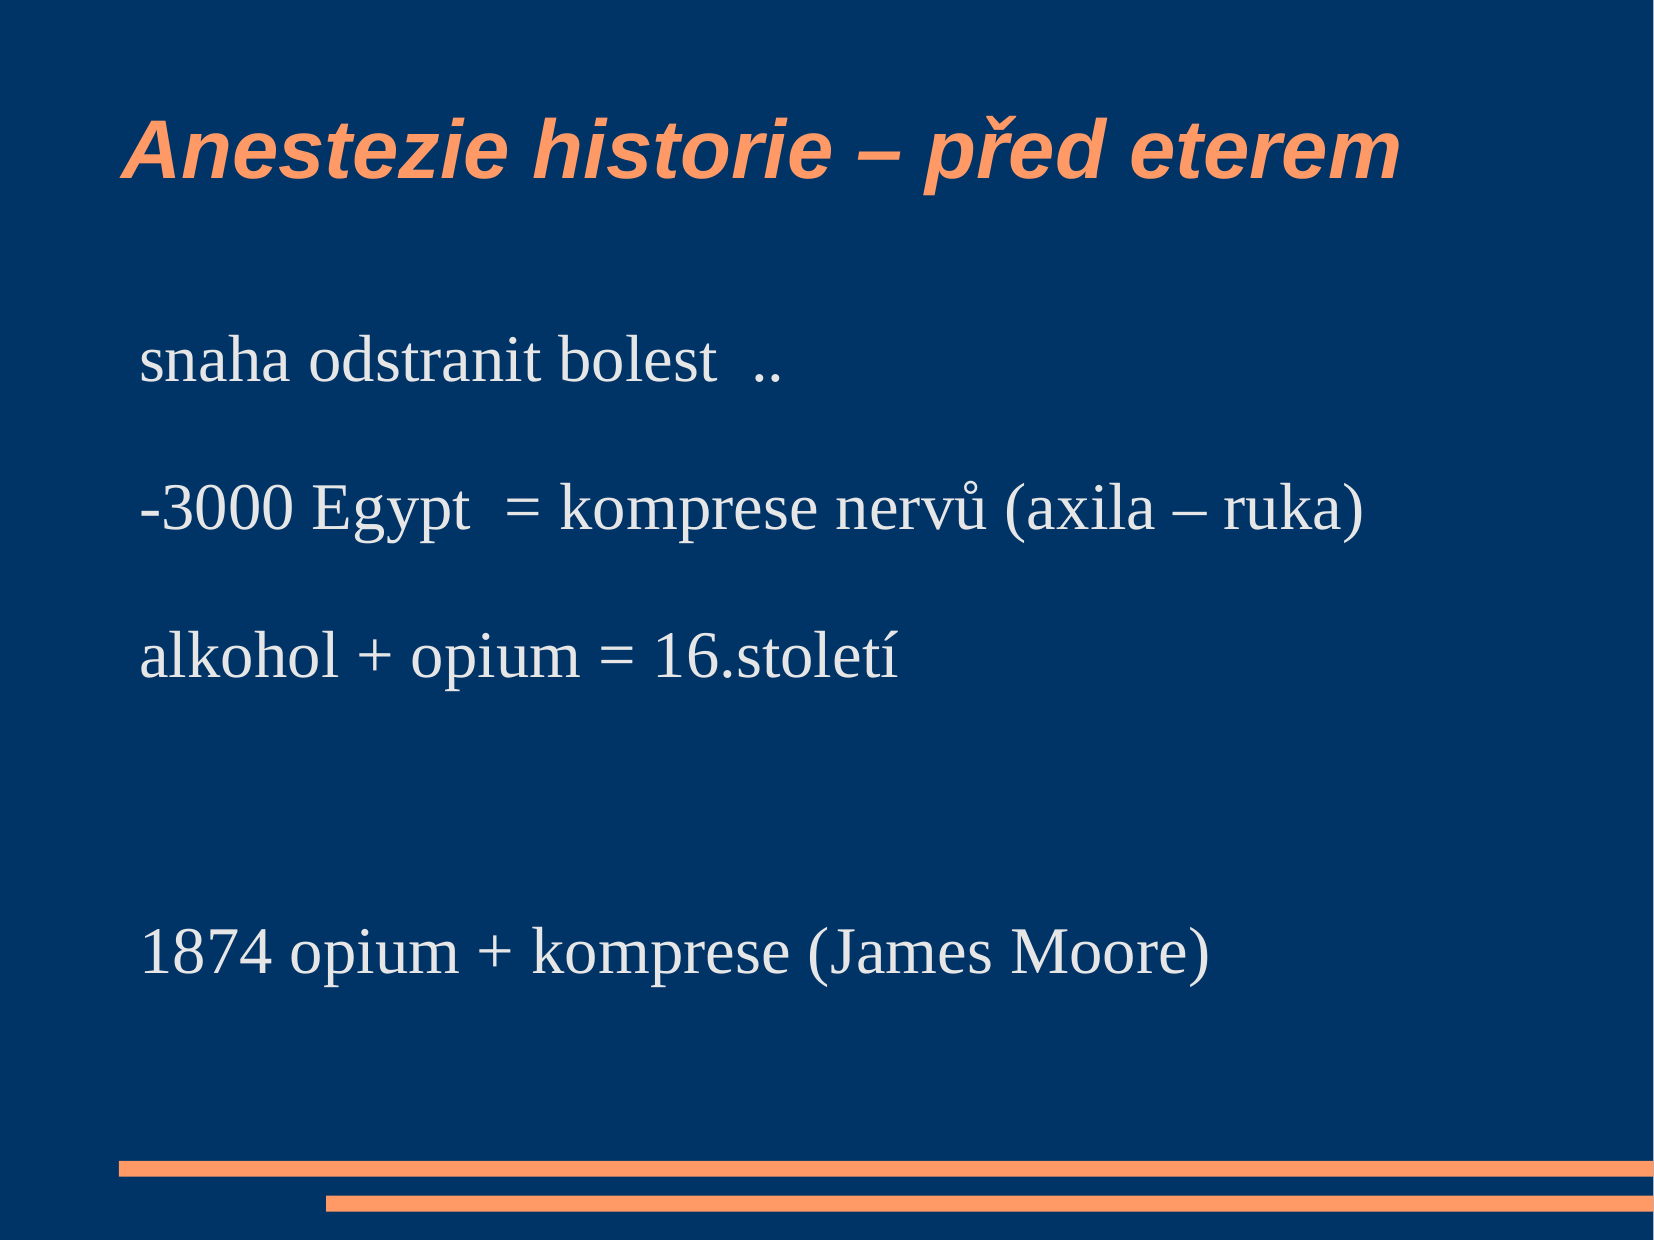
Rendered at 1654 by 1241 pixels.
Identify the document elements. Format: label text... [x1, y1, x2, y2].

title Anestezie historie – před eterem [121, 46, 1534, 254]
list snaha odstranit bolest .. -3000 Egypt = komprese nervů (axila – ruka) alkohol + opium = 16.století 1874 opium + komprese (James Moore) [121, 322, 1561, 1132]
